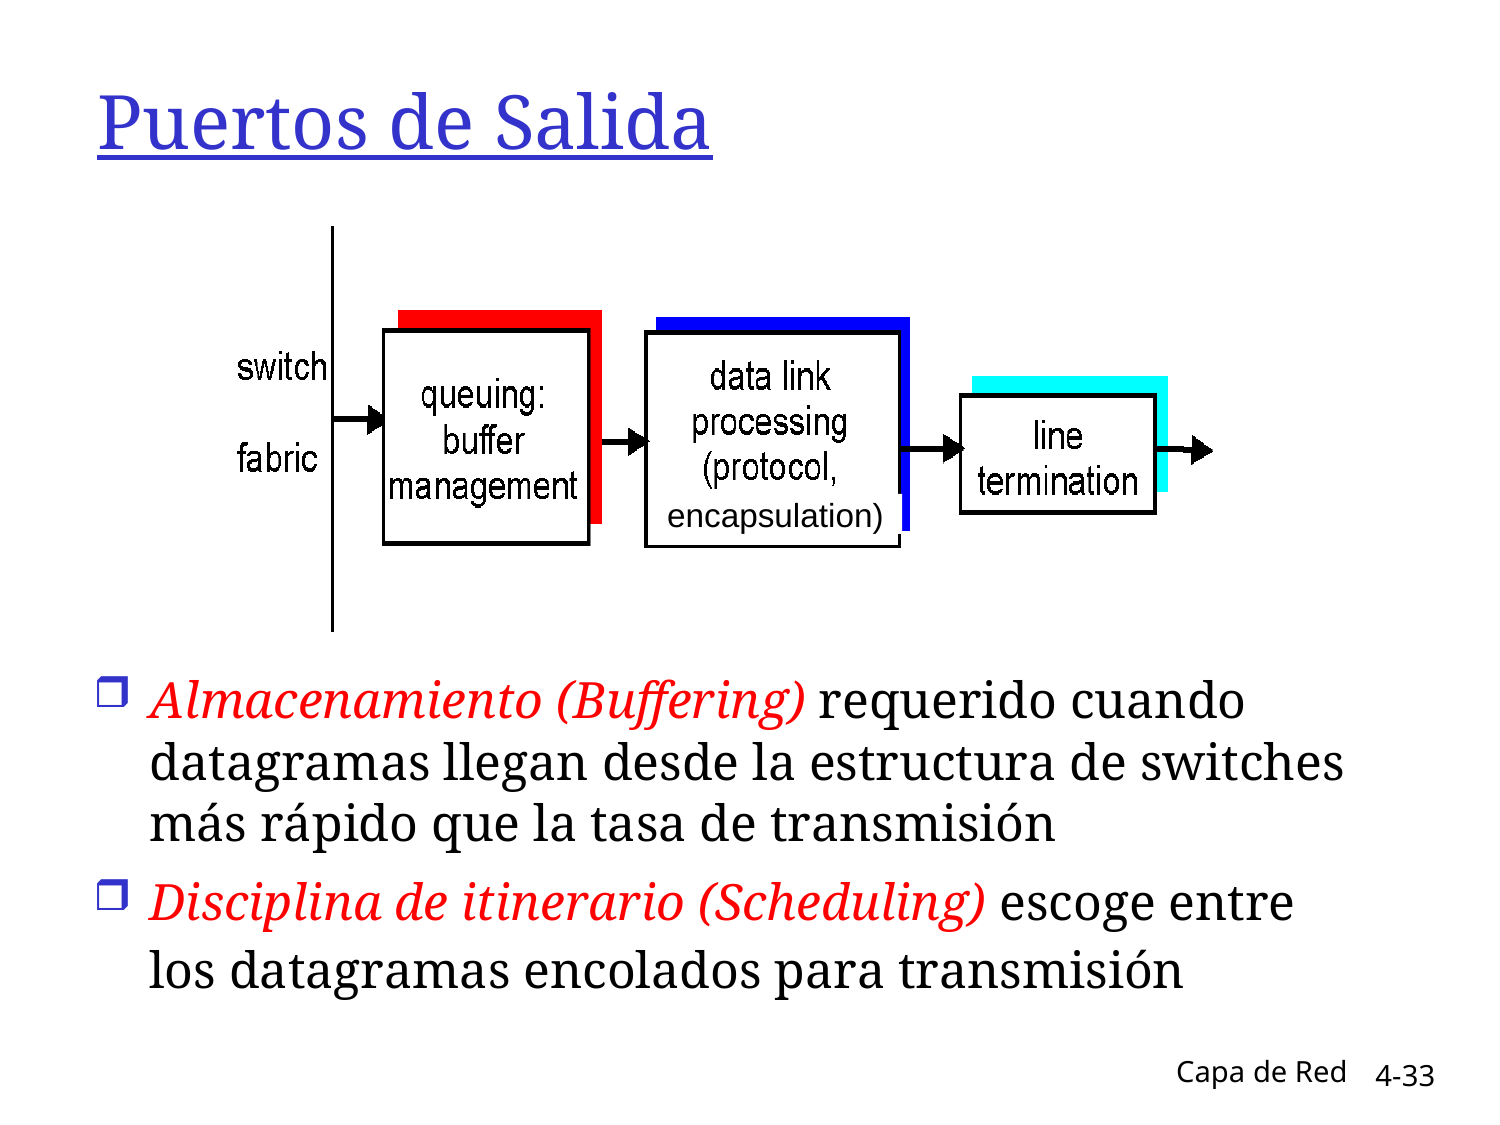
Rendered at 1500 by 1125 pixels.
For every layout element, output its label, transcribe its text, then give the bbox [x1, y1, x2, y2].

picture [237, 226, 1213, 632]
title Puertos de Salida [82, 65, 1358, 179]
list Almacenamiento (Buffering) requerido cuando datagramas llegan desde la estructura de switches más rápido que la tasa de transmisión Disciplina de itinerario (Scheduling) escoge entre los datagramas encolados para transmisión [78, 662, 1368, 1015]
text_box encapsulation) [652, 493, 903, 534]
